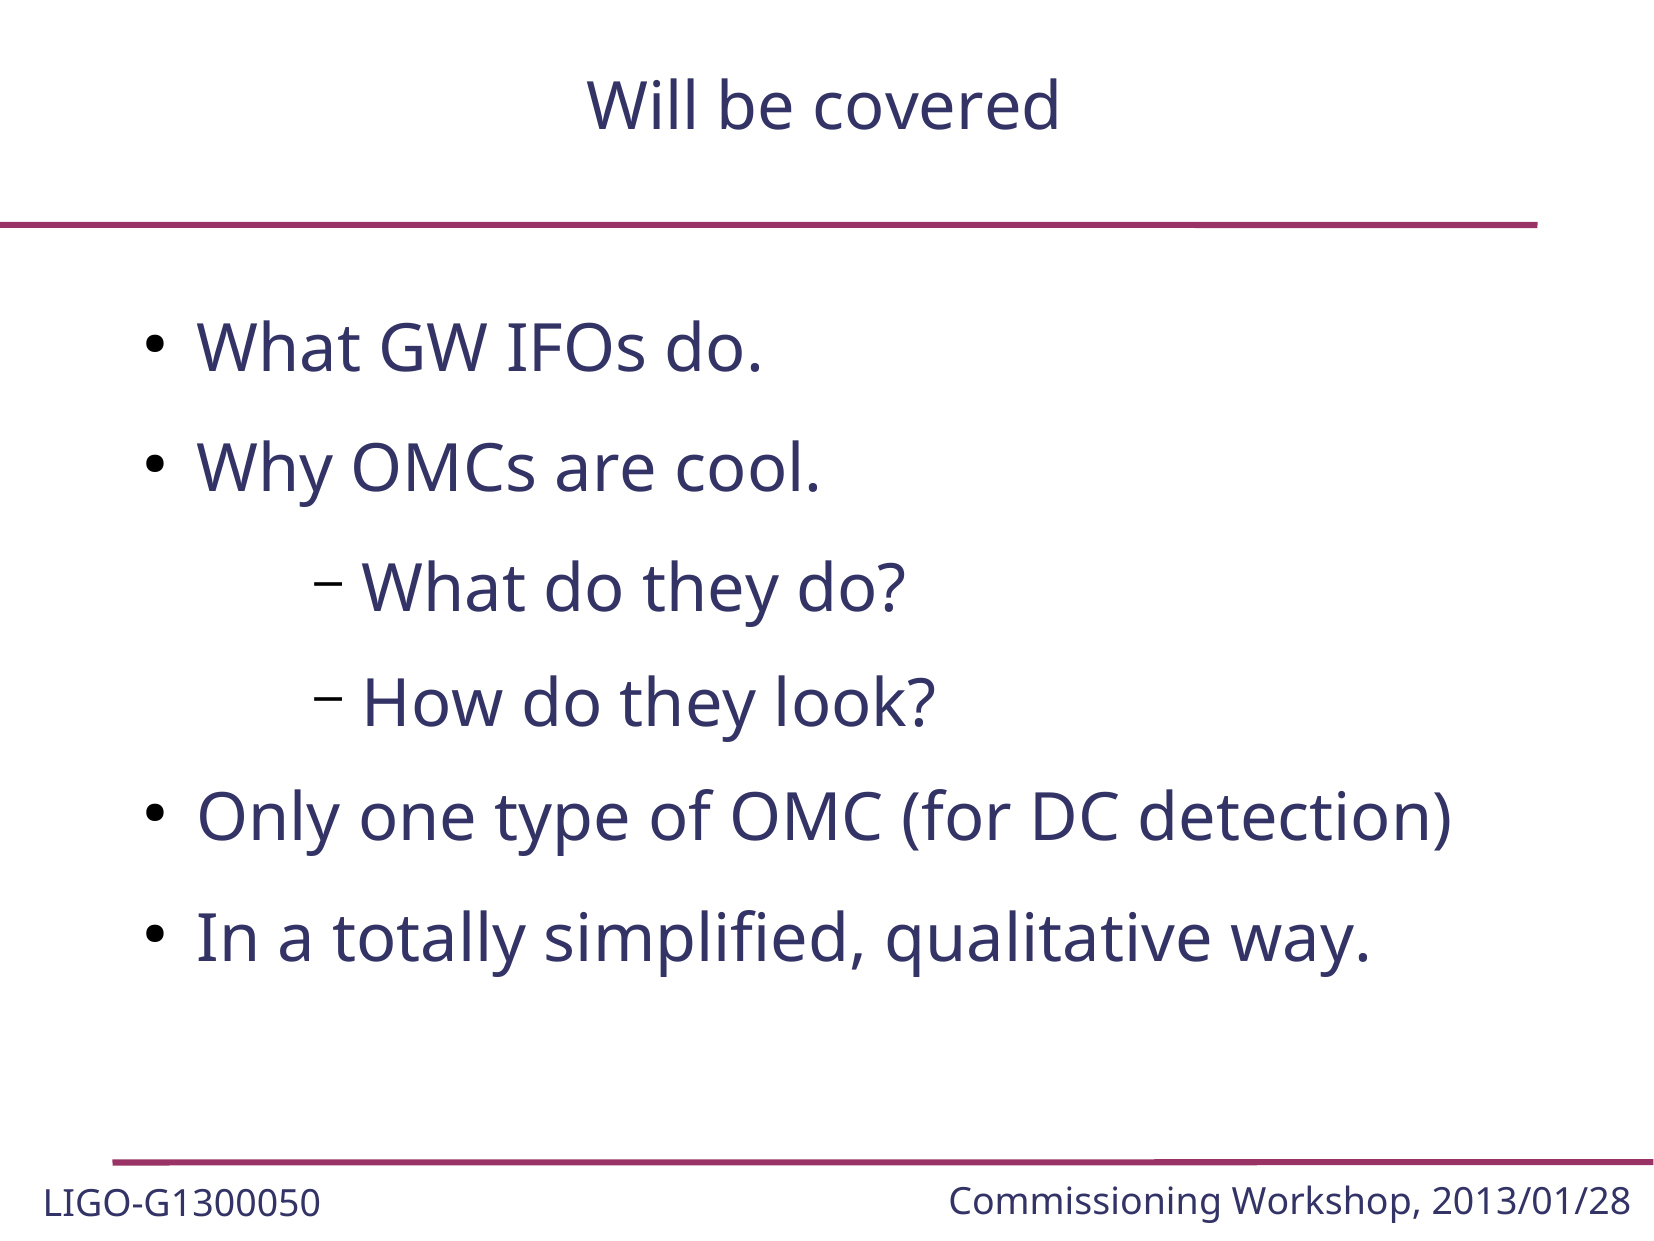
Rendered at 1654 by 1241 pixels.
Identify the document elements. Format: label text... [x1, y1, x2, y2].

list What GW IFOs do. Why OMCs are cool. What do they do? How do they look? Only one type of OMC (for DC detection) In a totally simplified, qualitative way. [125, 300, 1538, 1020]
title Will be covered [187, 0, 1463, 208]
